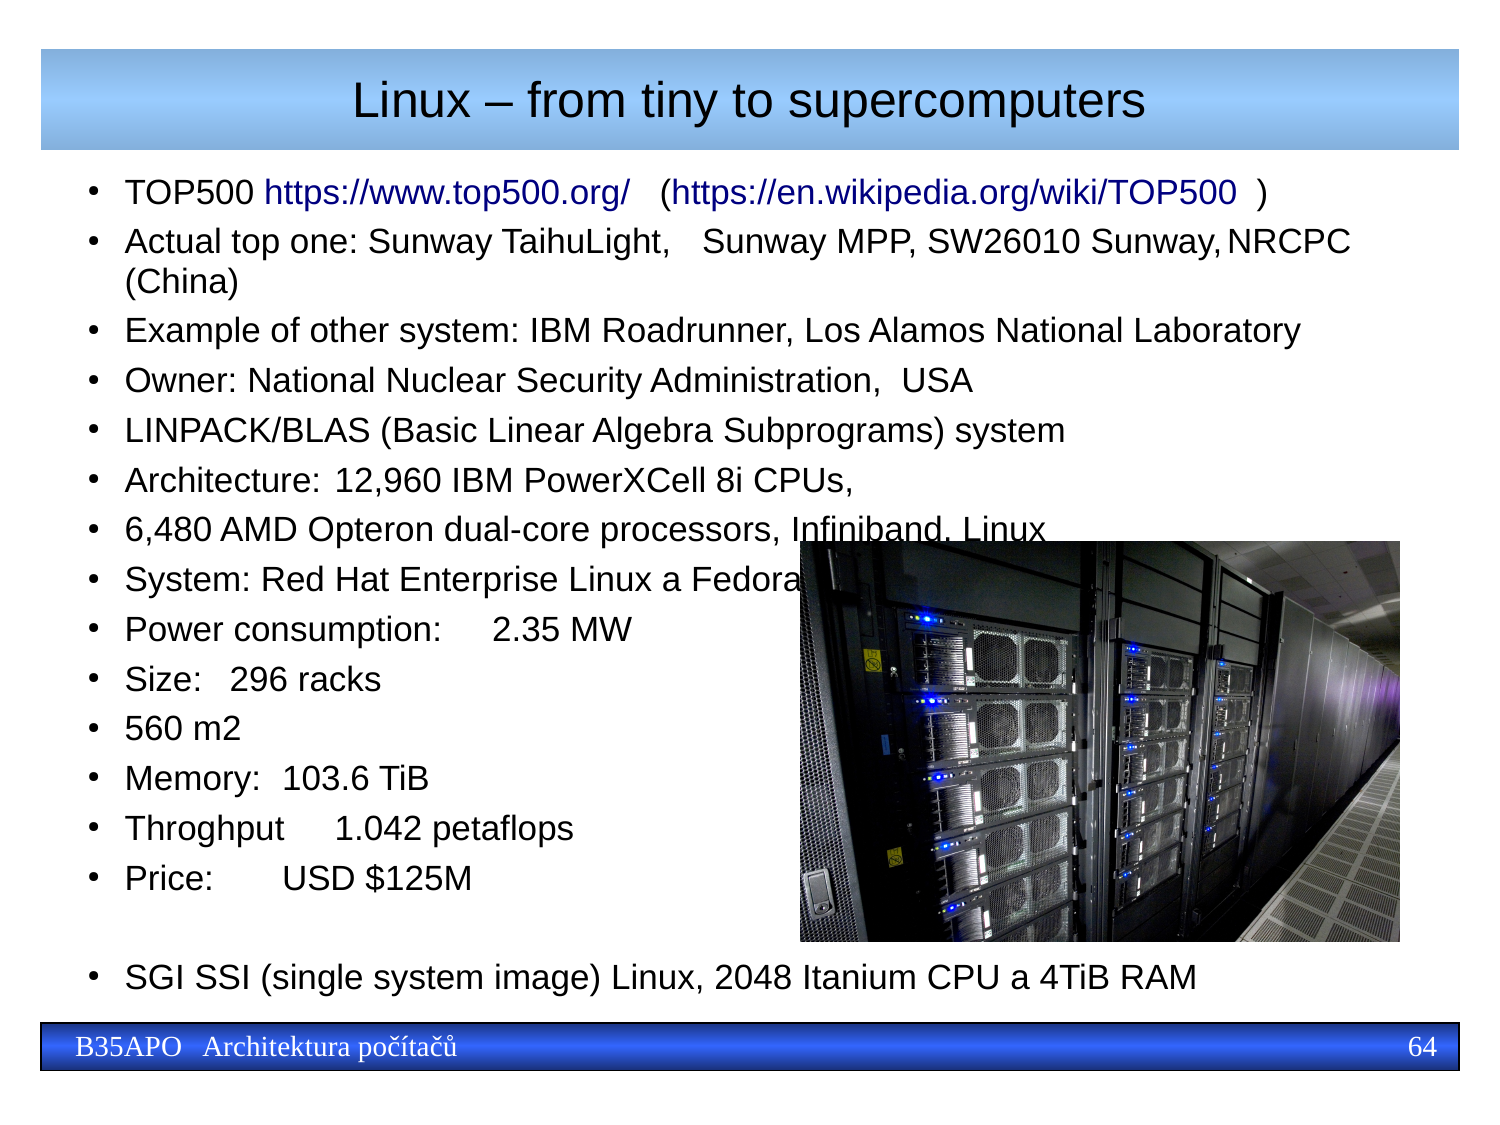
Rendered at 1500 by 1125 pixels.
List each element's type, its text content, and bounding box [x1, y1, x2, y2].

list TOP500 https://www.top500.org/ (https://en.wikipedia.org/wiki/TOP500 ) Actual top one: Sunway TaihuLight, Sunway MPP, SW26010 Sunway, NRCPC (China) Example of other system: IBM Roadrunner, Los Alamos National Laboratory Owner: National Nuclear Security Administration, USA LINPACK/BLAS (Basic Linear Algebra Subprograms) system Architecture: 12,960 IBM PowerXCell 8i CPUs, 6,480 AMD Opteron dual-core processors, Infiniband, Linux System: Red Hat Enterprise Linux a Fedora Power consumption: 2.35 MW Size: 296 racks 560 m2 Memory: 103.6 TiB Throghput 1.042 petaflops Price: USD $125M SGI SSI (single system image) Linux, 2048 Itanium CPU a 4TiB RAM [75, 172, 1426, 1000]
title Linux – from tiny to supercomputers [41, 49, 1459, 150]
picture [800, 541, 1400, 942]
